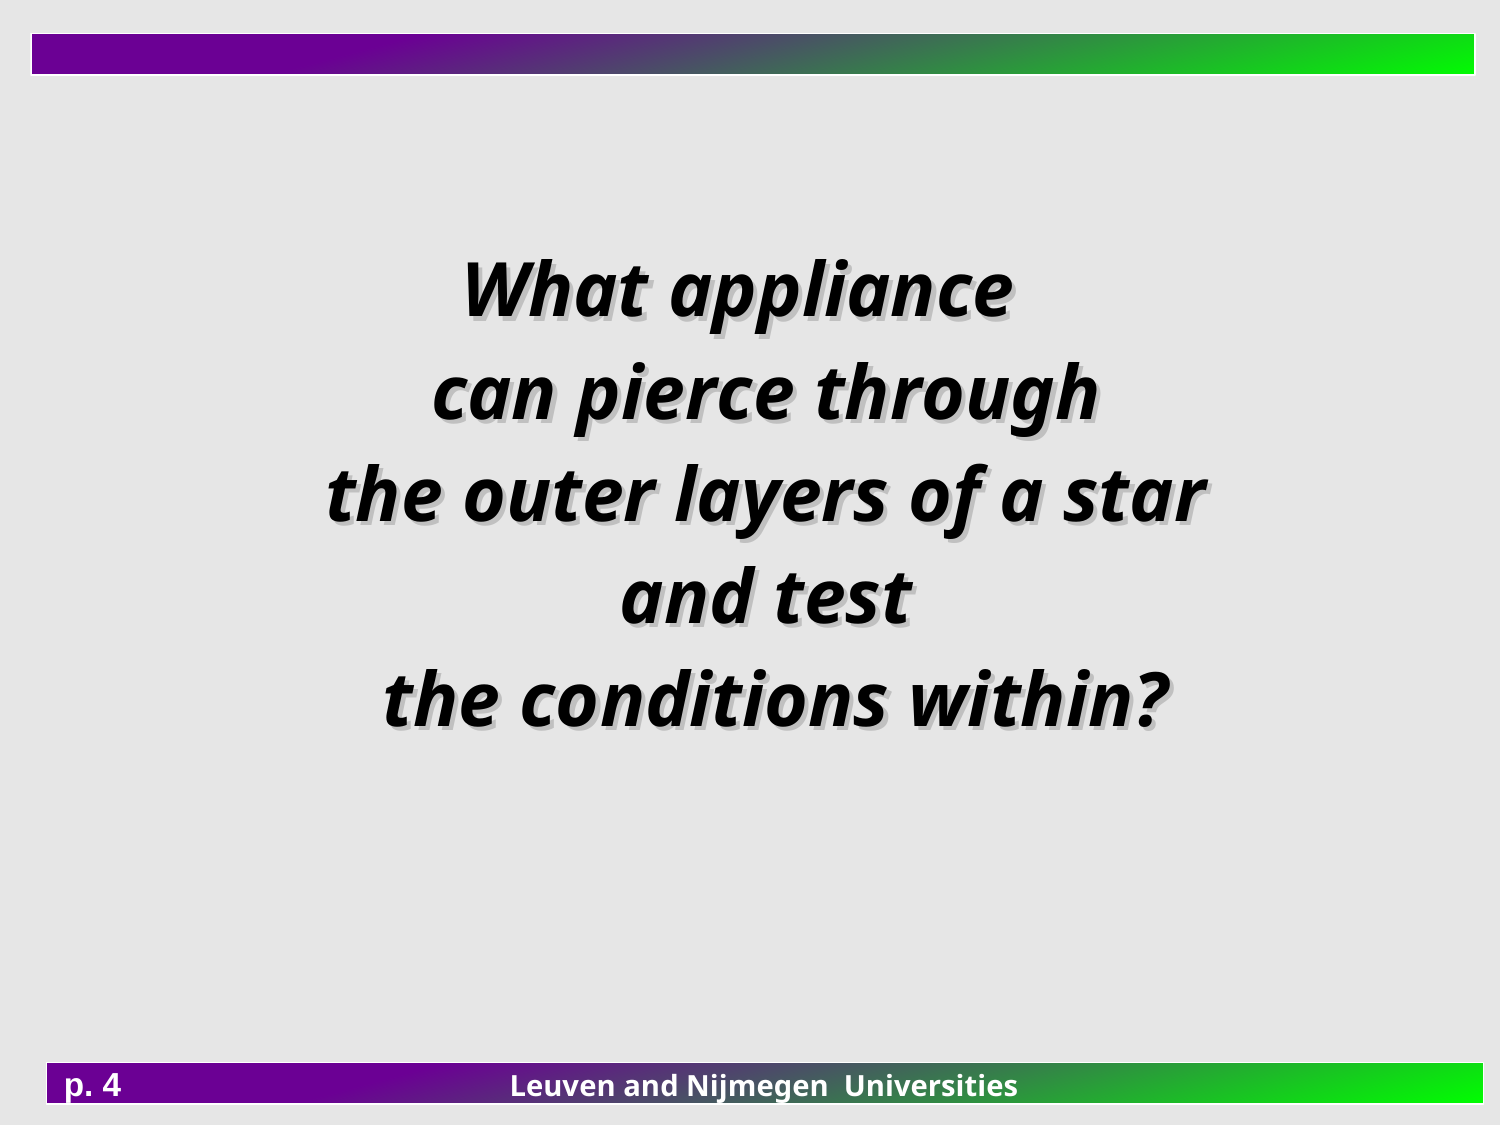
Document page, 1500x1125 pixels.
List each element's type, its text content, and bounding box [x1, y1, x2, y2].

list What appliance can pierce through the outer layers of a star and test the conditions within? [27, 228, 1469, 900]
